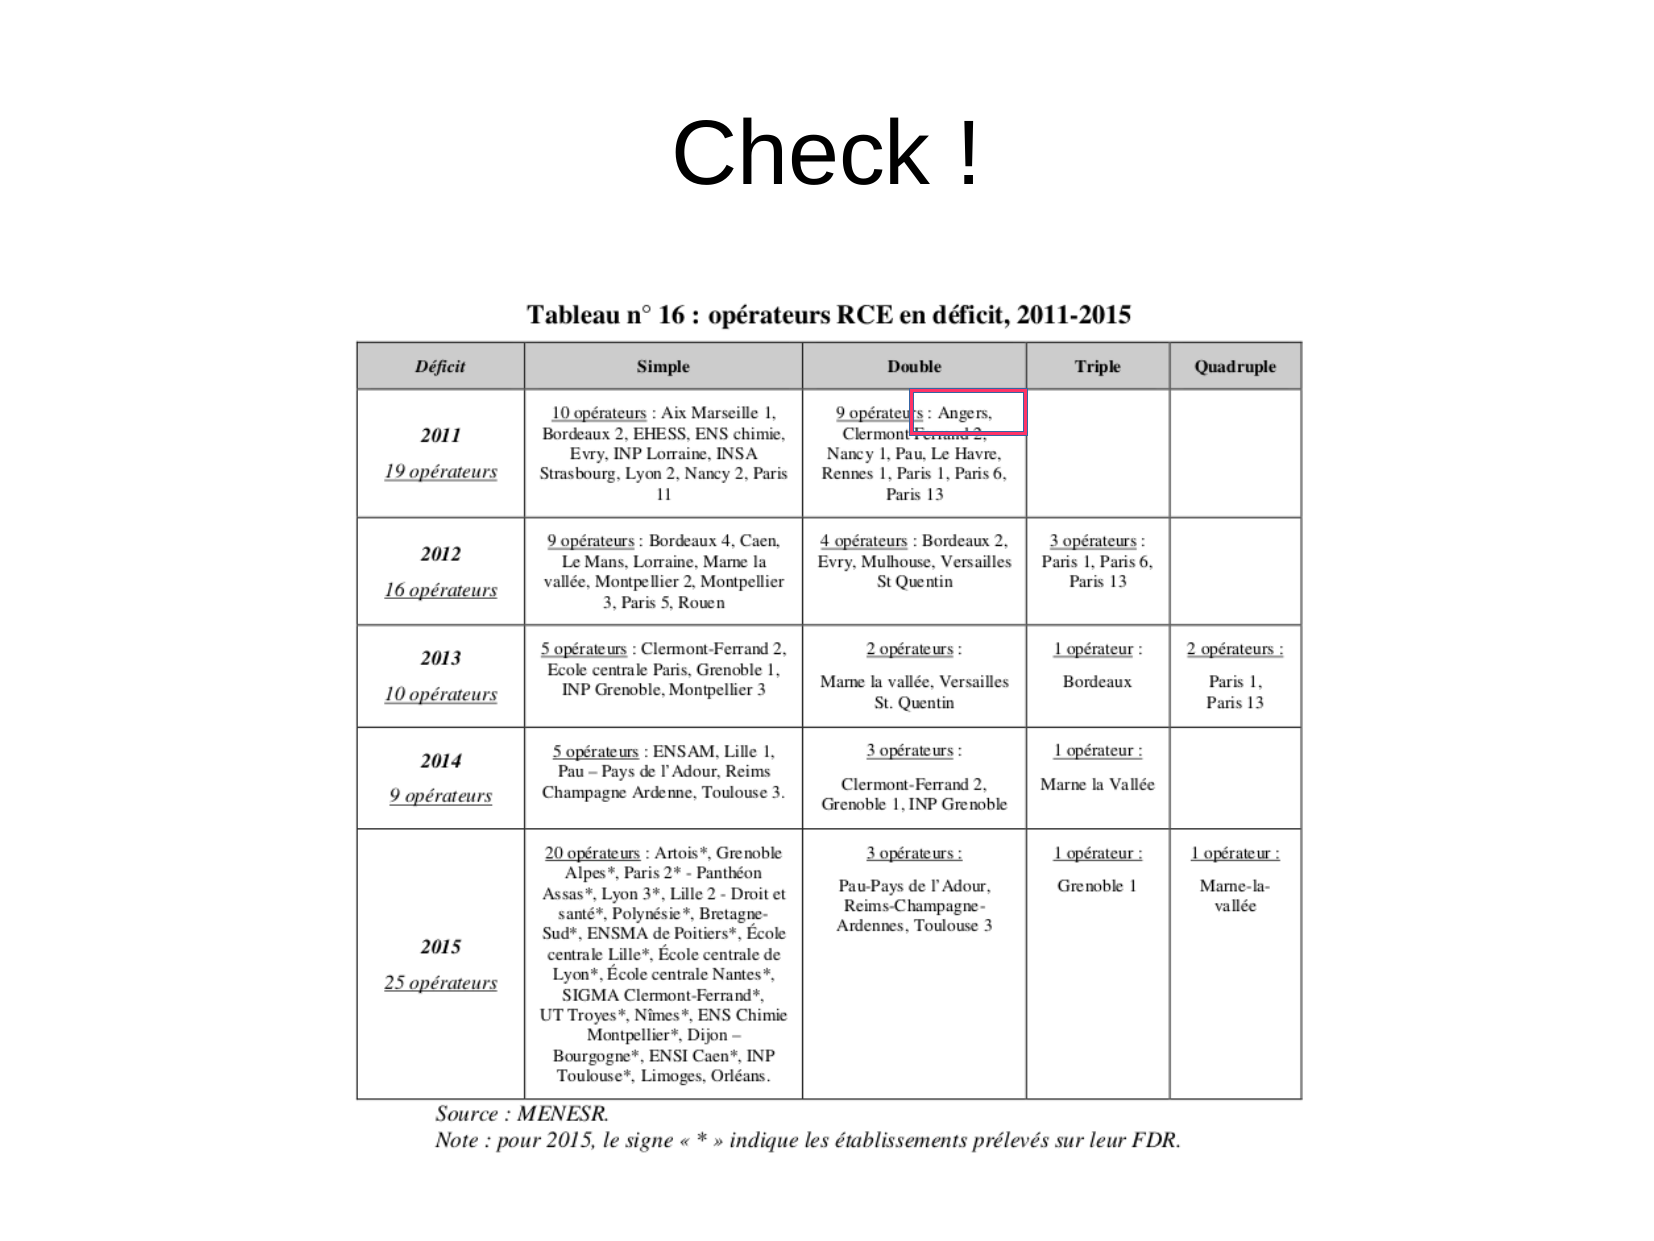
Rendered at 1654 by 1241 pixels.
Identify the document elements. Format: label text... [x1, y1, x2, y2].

title Check ! [82, 49, 1571, 257]
text_box [909, 388, 1028, 436]
picture [329, 284, 1324, 1171]
